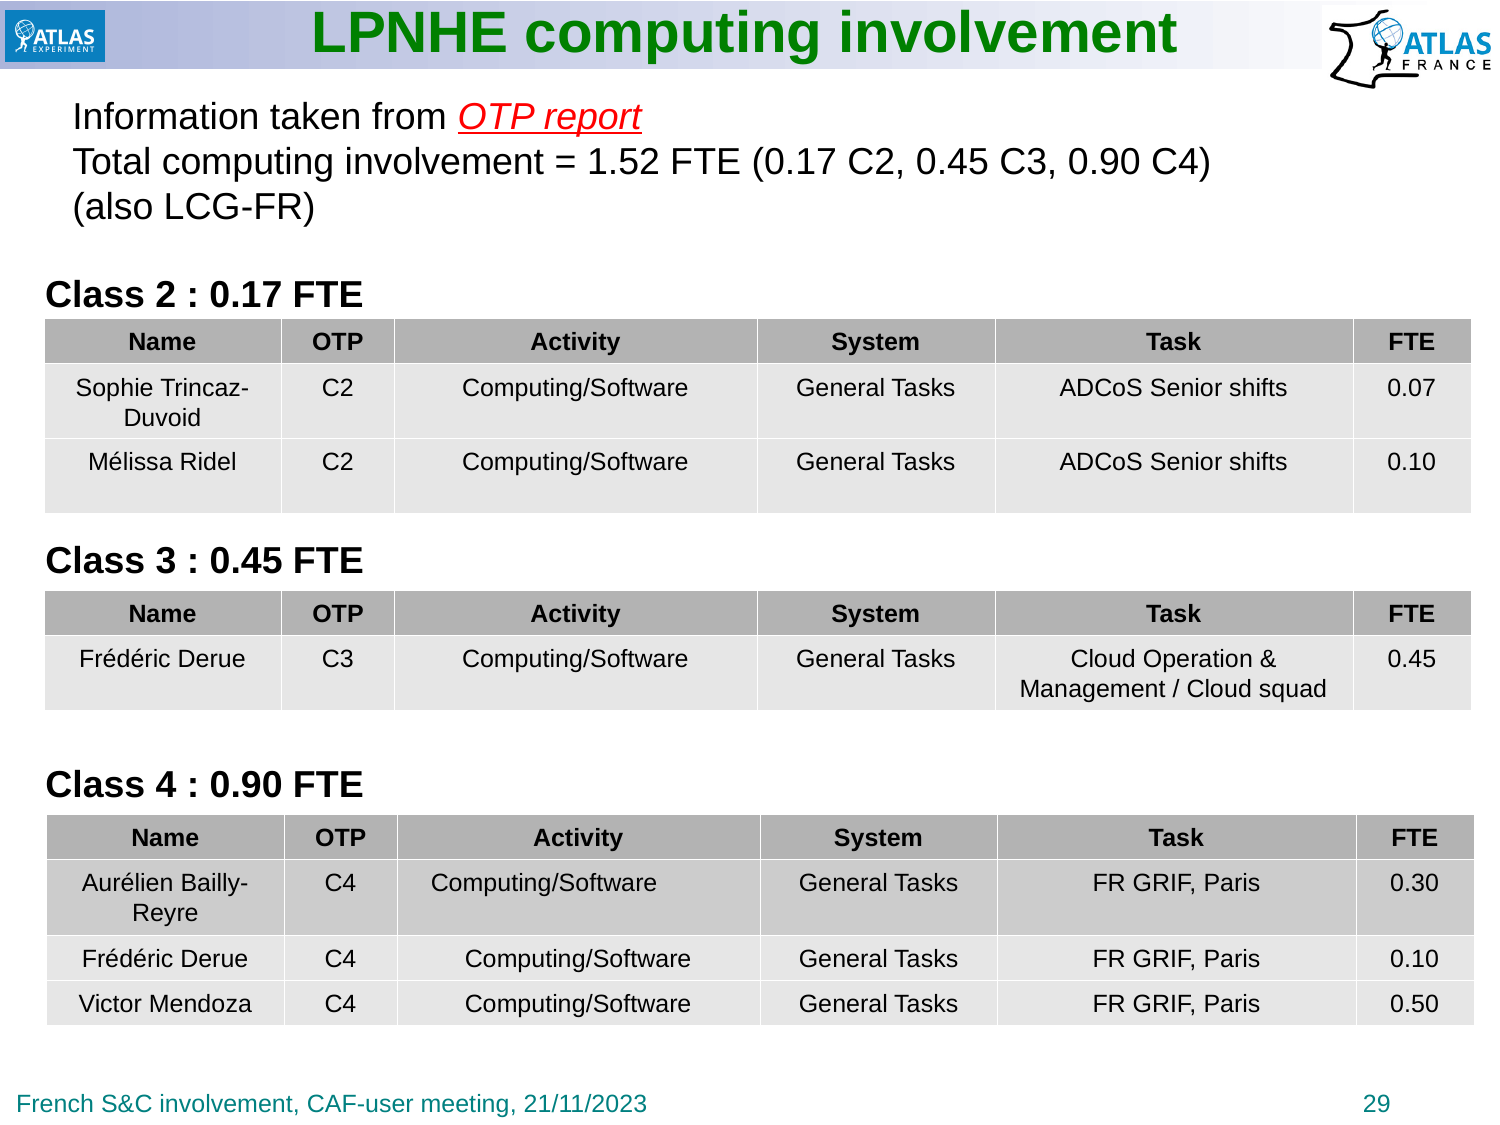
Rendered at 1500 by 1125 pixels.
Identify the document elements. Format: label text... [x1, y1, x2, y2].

table_header FTE [1354, 319, 1471, 363]
table_cell FR GRIF, Paris [998, 860, 1356, 935]
table_cell C2 [282, 439, 394, 513]
table_cell C4 [285, 860, 397, 935]
table_cell C3 [282, 636, 394, 710]
table_cell Frédéric Derue [45, 636, 281, 710]
table_cell 0.10 [1357, 936, 1474, 980]
table_cell General Tasks [758, 364, 995, 438]
table_cell General Tasks [761, 936, 997, 980]
table_cell 0.50 [1357, 981, 1474, 1025]
table_header System [761, 815, 997, 859]
table_cell General Tasks [761, 860, 997, 935]
table_cell Computing/Software [395, 439, 757, 513]
table_cell 0.30 [1357, 860, 1474, 935]
table_cell ADCoS Senior shifts [996, 439, 1353, 513]
table_cell Sophie Trincaz-Duvoid [45, 364, 281, 438]
table_header System [758, 591, 995, 635]
table_cell Aurélien Bailly-Reyre [47, 860, 284, 935]
table_cell General Tasks [761, 981, 997, 1025]
table_cell Computing/Software [395, 364, 757, 438]
table_header OTP [282, 591, 394, 635]
table_cell Computing/Software [395, 636, 757, 710]
table_cell C2 [282, 364, 394, 438]
table_cell Computing/Software [398, 936, 760, 980]
table_cell Computing/Software [398, 981, 760, 1025]
table_header OTP [285, 815, 397, 859]
table_cell C4 [285, 981, 397, 1025]
table_cell FR GRIF, Paris [998, 936, 1356, 980]
table_cell 0.07 [1354, 364, 1471, 438]
text_box Class 2 : 0.17 FTE [30, 262, 564, 319]
table_header Activity [395, 319, 757, 363]
table_header Activity [395, 591, 757, 635]
table_header Task [998, 815, 1356, 859]
table_cell General Tasks [758, 636, 995, 710]
text_box Information taken from OTP report Total computing involvement = 1.52 FTE (0.17 C2, 0.45 C3, 0.90 C4) (also LCG-FR) [57, 84, 1416, 265]
table_header Activity [398, 815, 760, 859]
text_box Class 3 : 0.45 FTE [30, 528, 564, 585]
table_header Name [45, 319, 281, 363]
table_cell Computing/Software [398, 860, 760, 935]
table_header FTE [1354, 591, 1471, 635]
table_header Name [47, 815, 284, 859]
table_cell 0.45 [1354, 636, 1471, 710]
table_cell ADCoS Senior shifts [996, 364, 1353, 438]
table_header FTE [1357, 815, 1474, 859]
table_cell C4 [285, 936, 397, 980]
text_box Class 4 : 0.90 FTE [30, 753, 564, 809]
table_cell Victor Mendoza [47, 981, 284, 1025]
table_cell Frédéric Derue [47, 936, 284, 980]
table_cell Mélissa Ridel [45, 439, 281, 513]
table_cell 0.10 [1354, 439, 1471, 513]
table_header Name [45, 591, 281, 635]
table_header System [758, 319, 995, 363]
table_cell FR GRIF, Paris [998, 981, 1356, 1025]
table_cell General Tasks [758, 439, 995, 513]
table_header Task [996, 591, 1353, 635]
text_box LPNHE computing involvement [5, 0, 1500, 118]
table_header OTP [282, 319, 394, 363]
table_header Task [996, 319, 1353, 363]
table_cell Cloud Operation & Management / Cloud squad [996, 636, 1353, 710]
